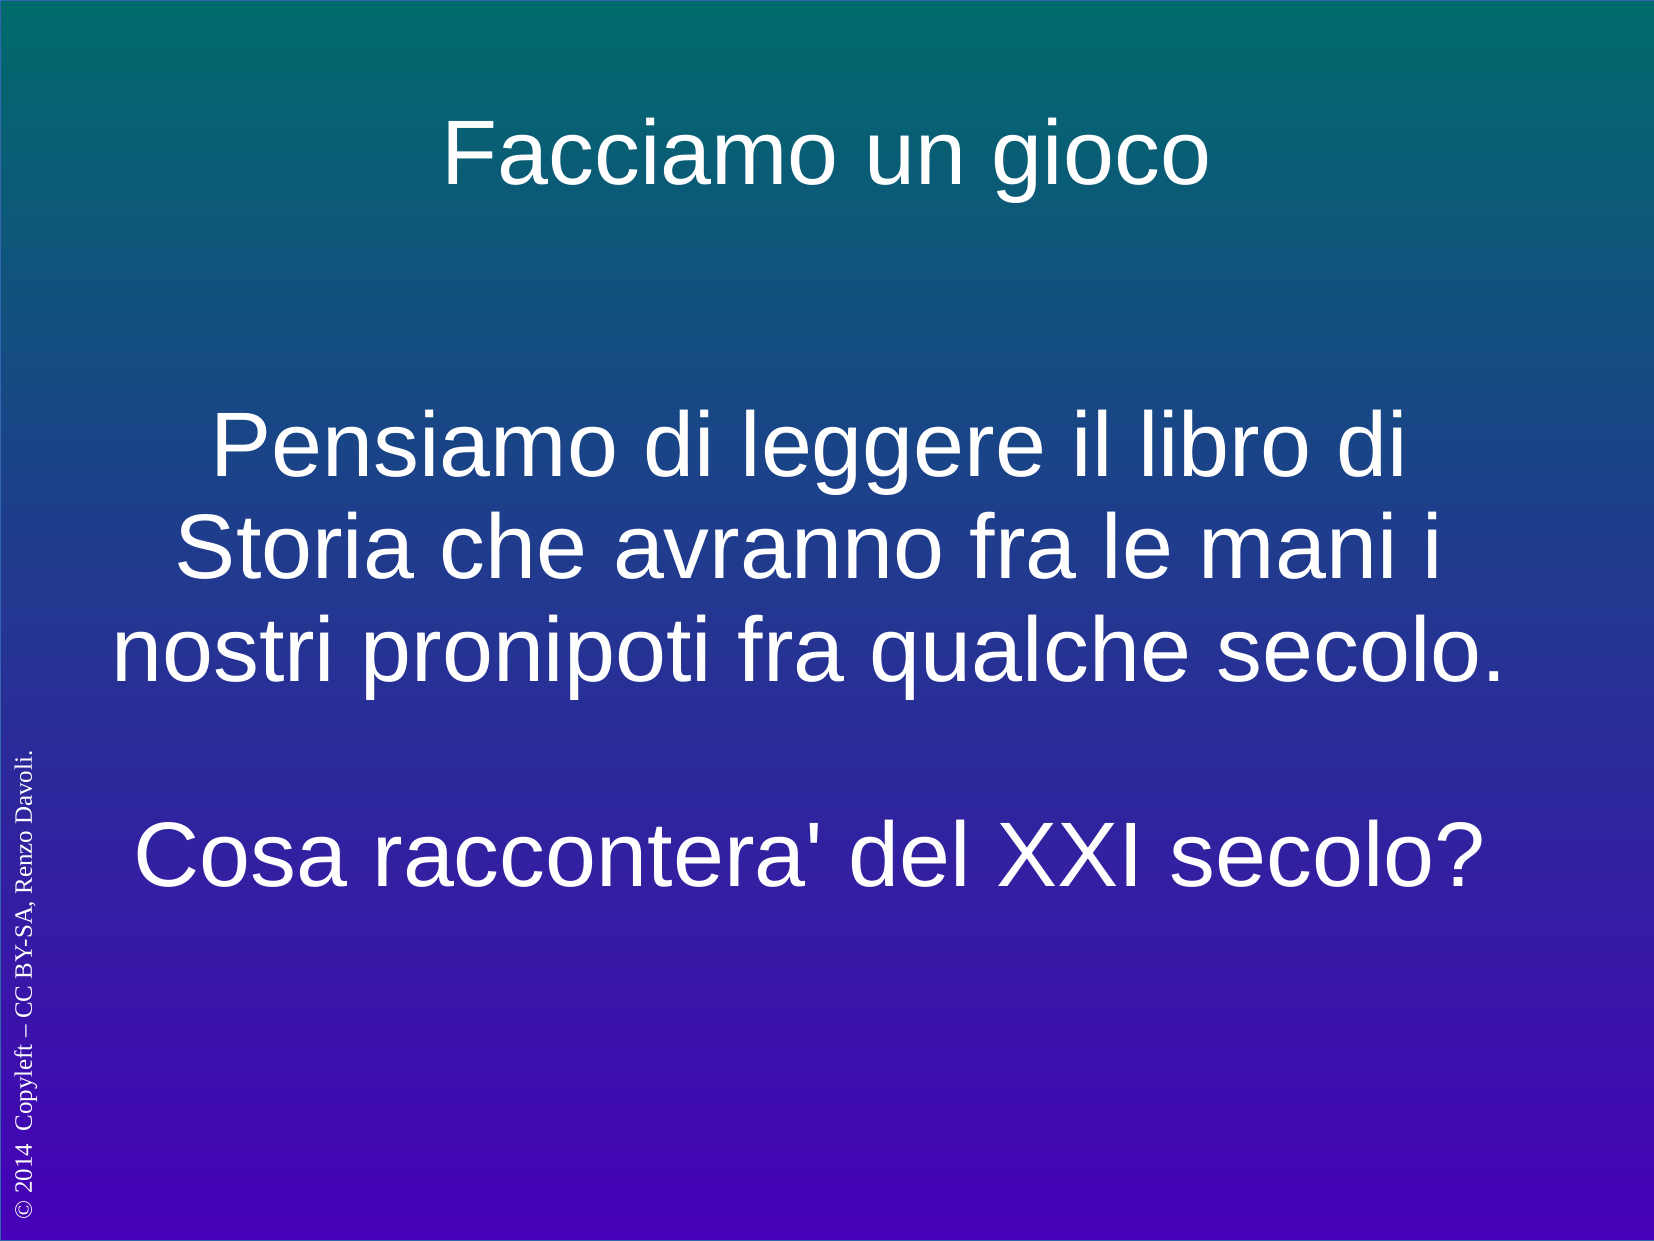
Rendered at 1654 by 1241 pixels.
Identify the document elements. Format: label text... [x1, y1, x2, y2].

subtitle Pensiamo di leggere il libro di Storia che avranno fra le mani i nostri pronipoti fra qualche secolo. Cosa raccontera' del XXI secolo? [82, 290, 1538, 1010]
title Facciamo un gioco [82, 49, 1571, 257]
